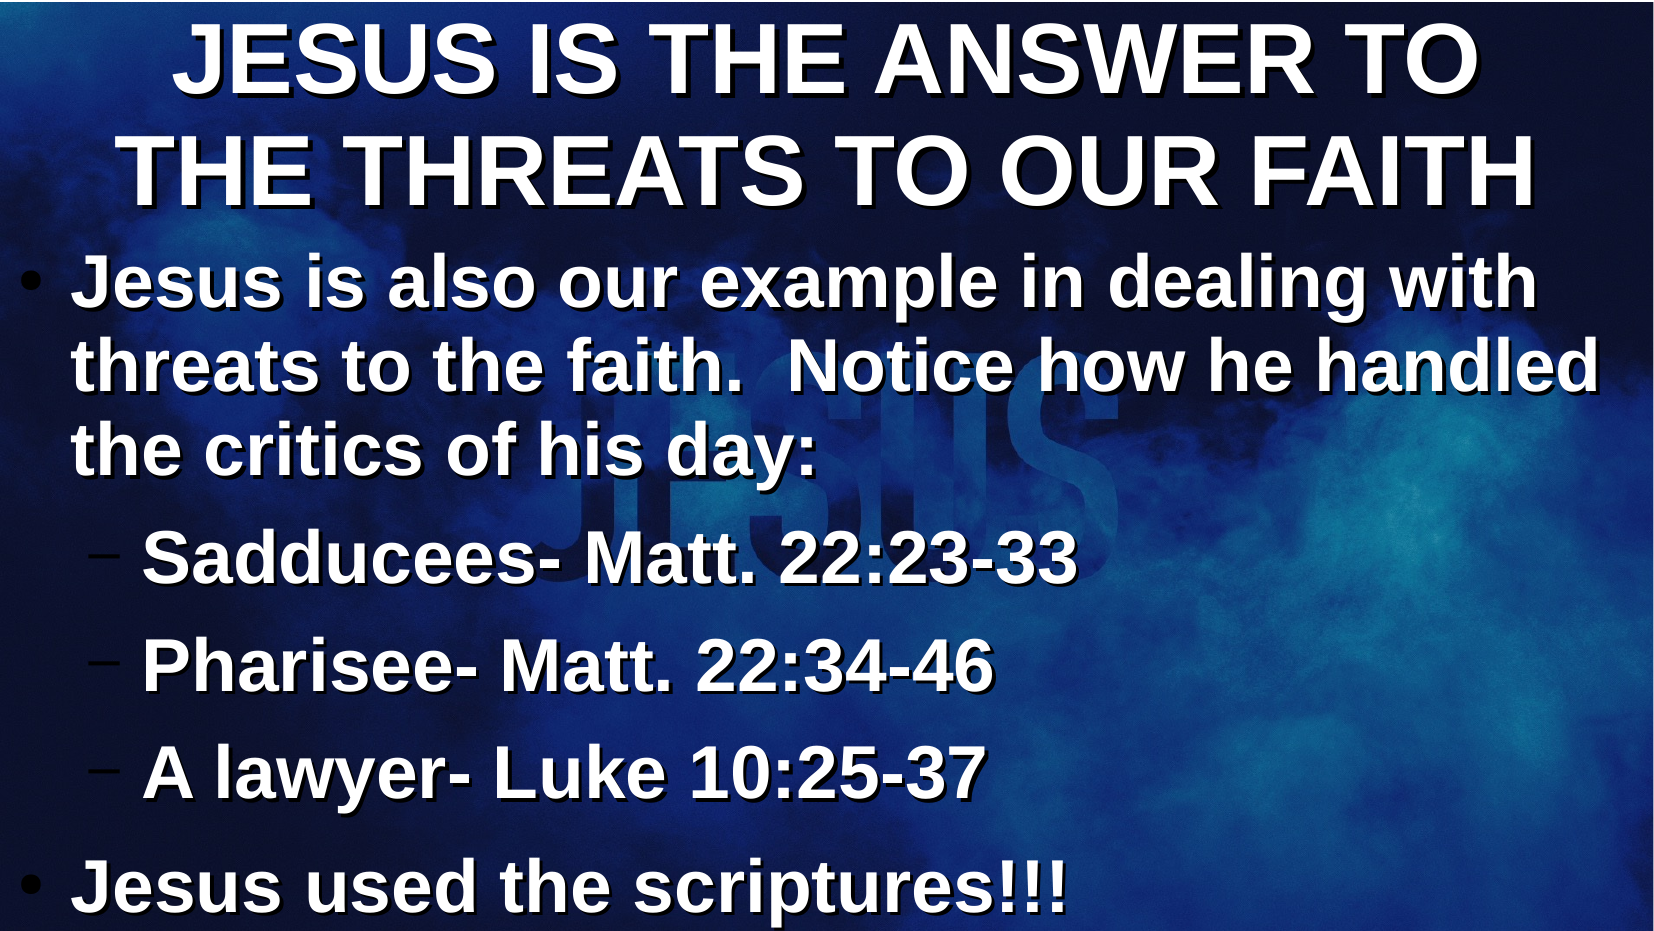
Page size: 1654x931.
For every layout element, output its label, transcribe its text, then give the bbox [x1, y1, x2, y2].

picture [0, 2, 1654, 240]
list Jesus is also our example in dealing with threats to the faith. Notice how he handled the critics of his day: Sadducees- Matt. 22:23-33 Pharisee- Matt. 22:34-46 A lawyer- Luke 10:25-37 Jesus used the scriptures!!! [0, 240, 1654, 931]
title JESUS IS THE ANSWER TO THE THREATS TO OUR FAITH [82, 2, 1571, 227]
